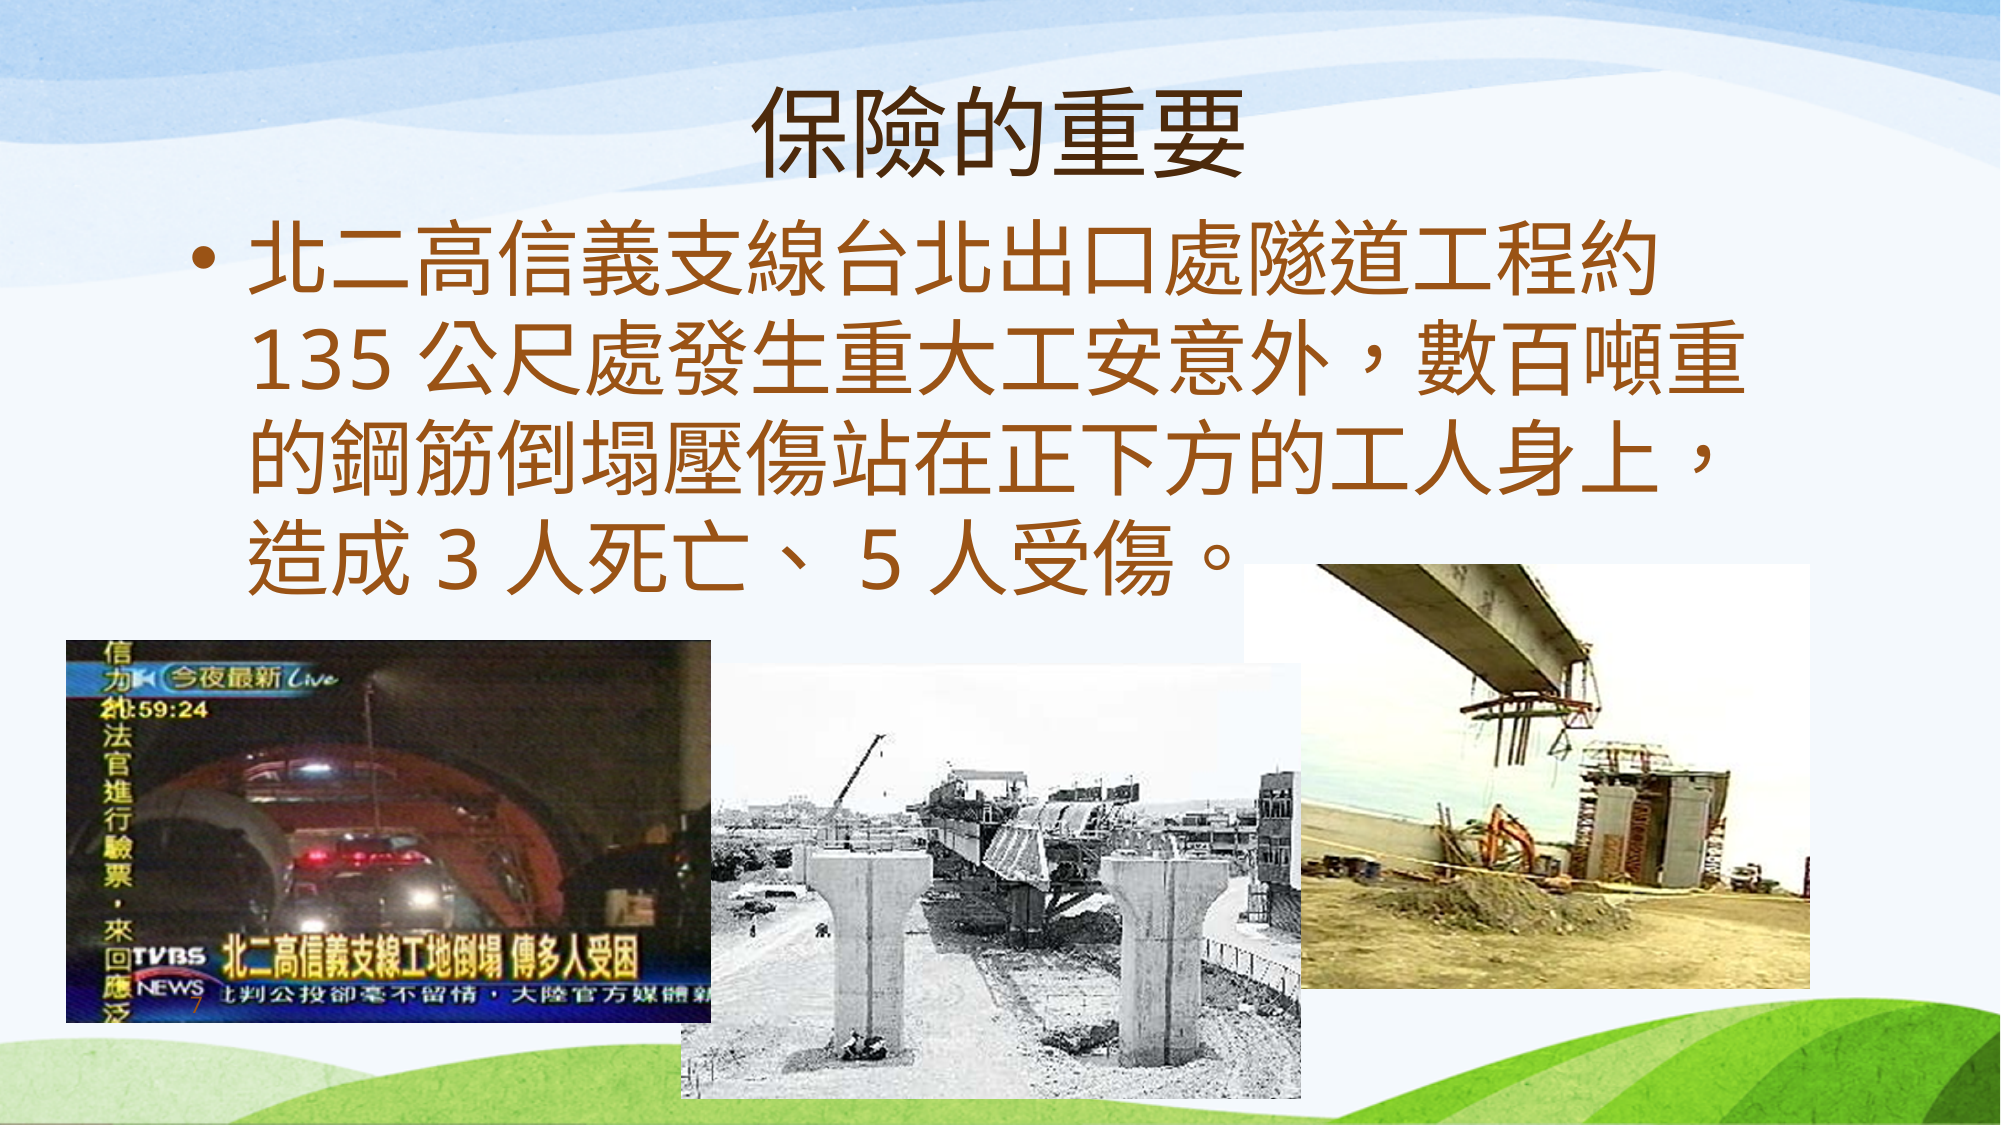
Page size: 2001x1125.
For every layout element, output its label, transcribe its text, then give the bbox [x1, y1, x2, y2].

picture [0, 0, 2001, 1125]
slide_number <編號> [174, 987, 300, 1025]
list 北二高信義支線台北出口處隧道工程約135公尺處發生重大工安意外，數百噸重的鋼筋倒塌壓傷站在正下方的工人身上，造成3人死亡、5人受傷。 [174, 198, 1825, 982]
title 保險的重要 [174, 0, 1825, 198]
